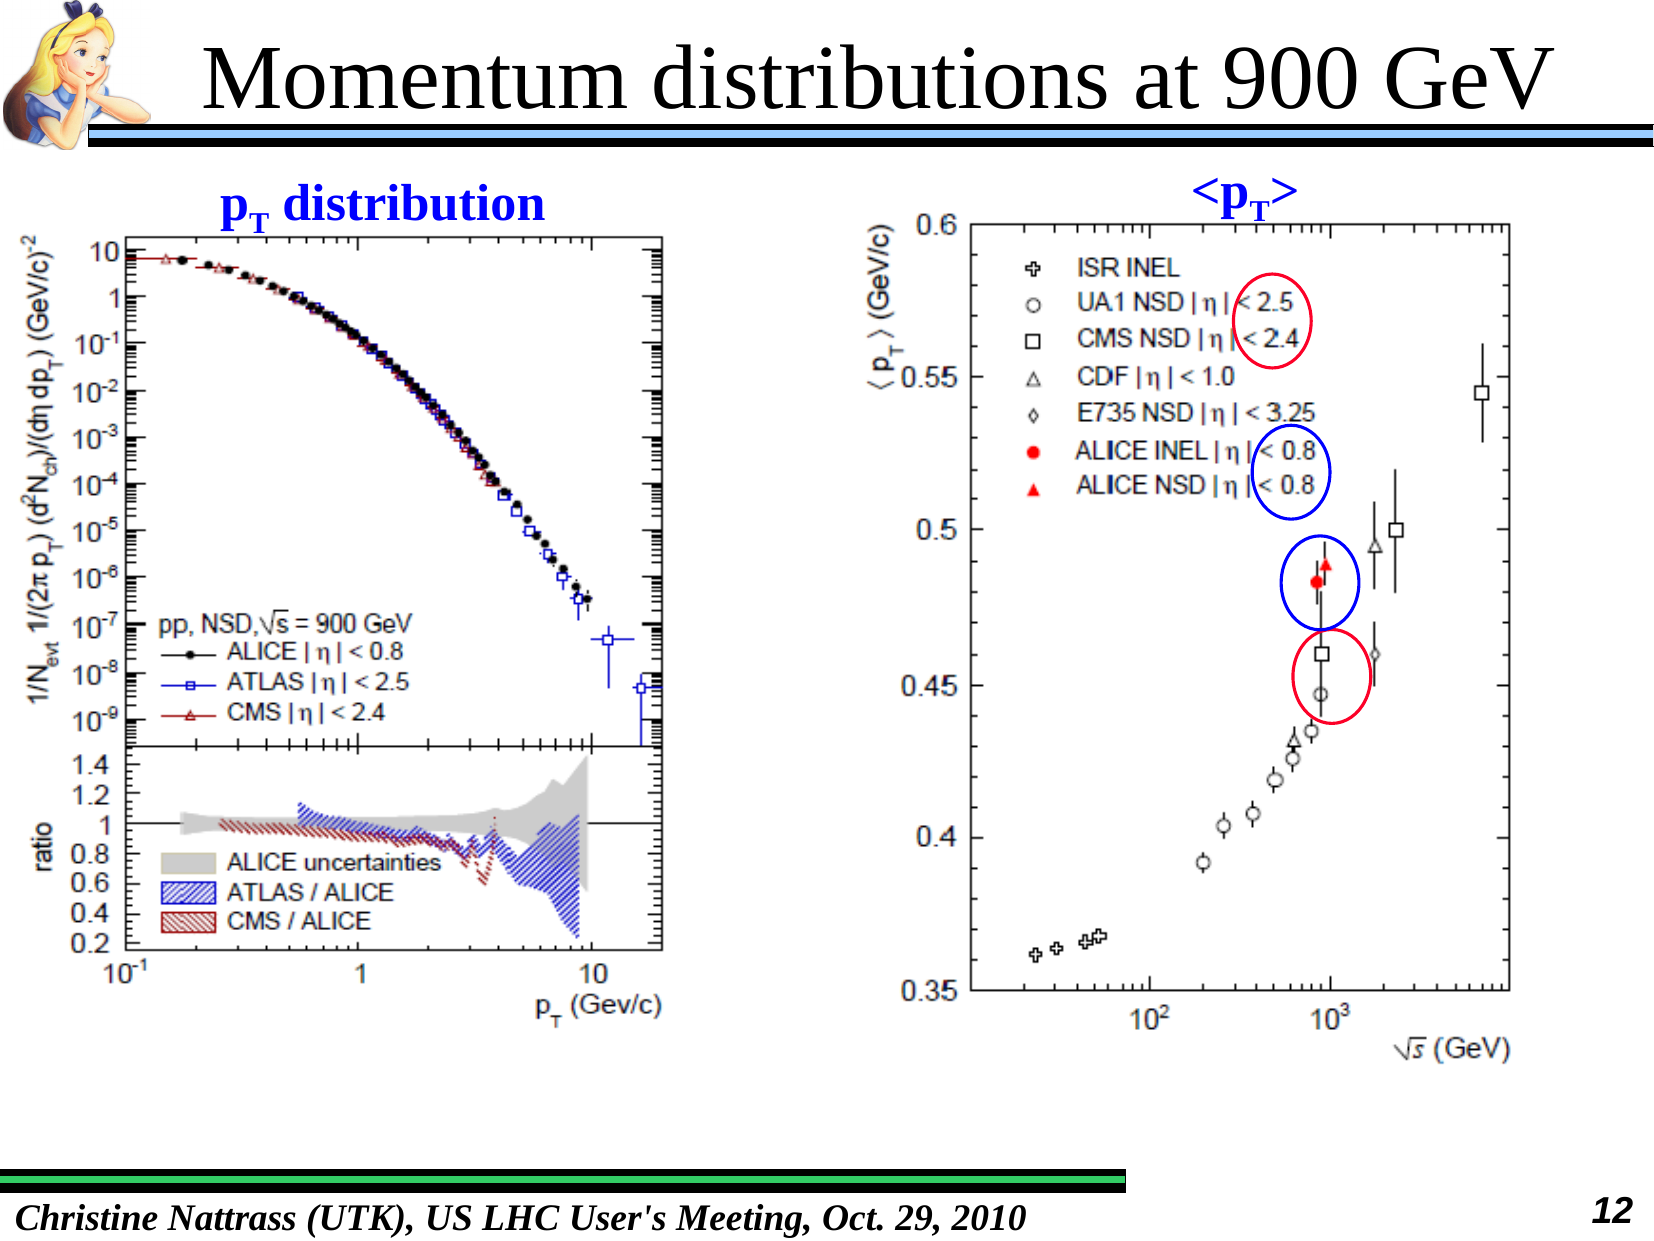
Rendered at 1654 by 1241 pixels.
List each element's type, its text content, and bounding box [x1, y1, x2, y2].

title Momentum distributions at 900 GeV [135, 15, 1624, 139]
picture [862, 199, 1524, 1068]
picture [3, 0, 151, 150]
text_box 12 [1572, 1182, 1648, 1240]
text_box pT distribution [205, 161, 562, 242]
text_box <pT> [1175, 150, 1315, 230]
picture [17, 230, 671, 1030]
